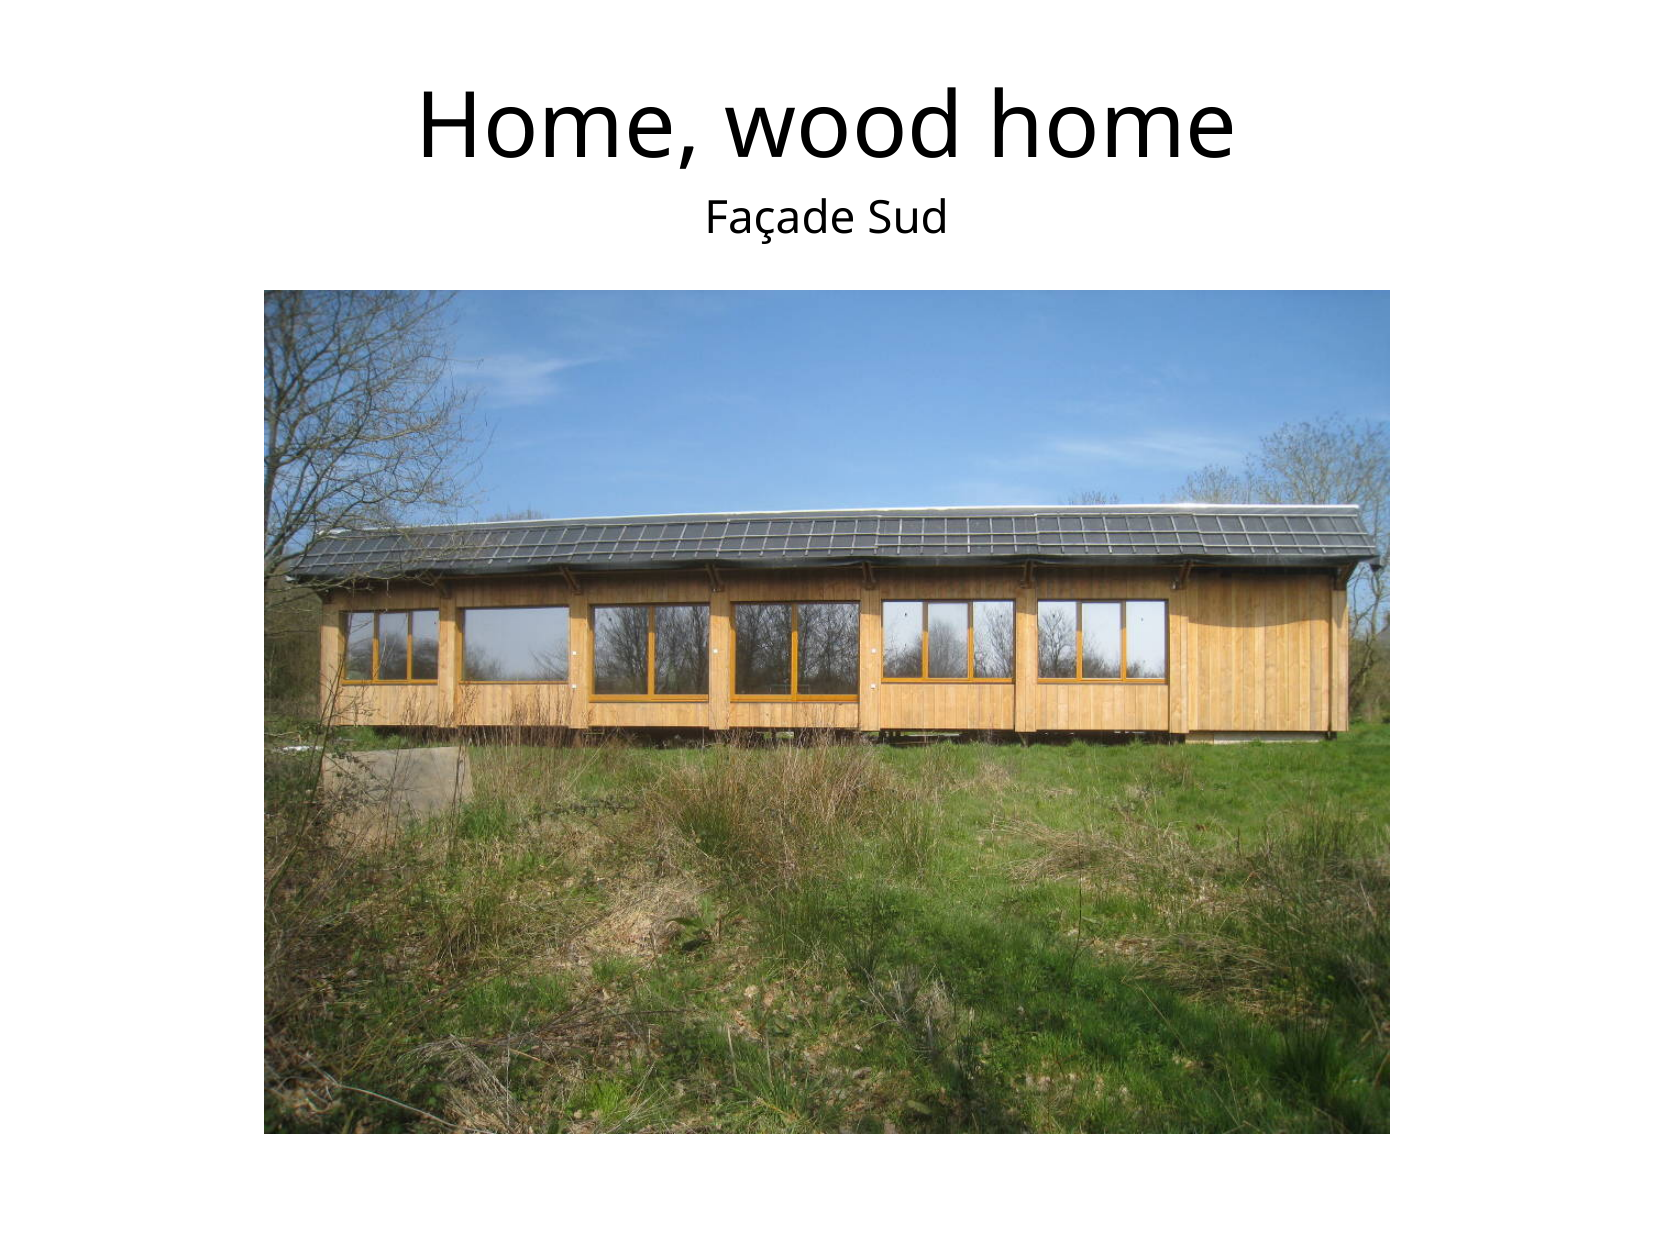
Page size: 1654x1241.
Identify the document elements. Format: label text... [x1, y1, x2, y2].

picture [264, 290, 1390, 1134]
title Home, wood home Façade Sud [82, 49, 1571, 257]
